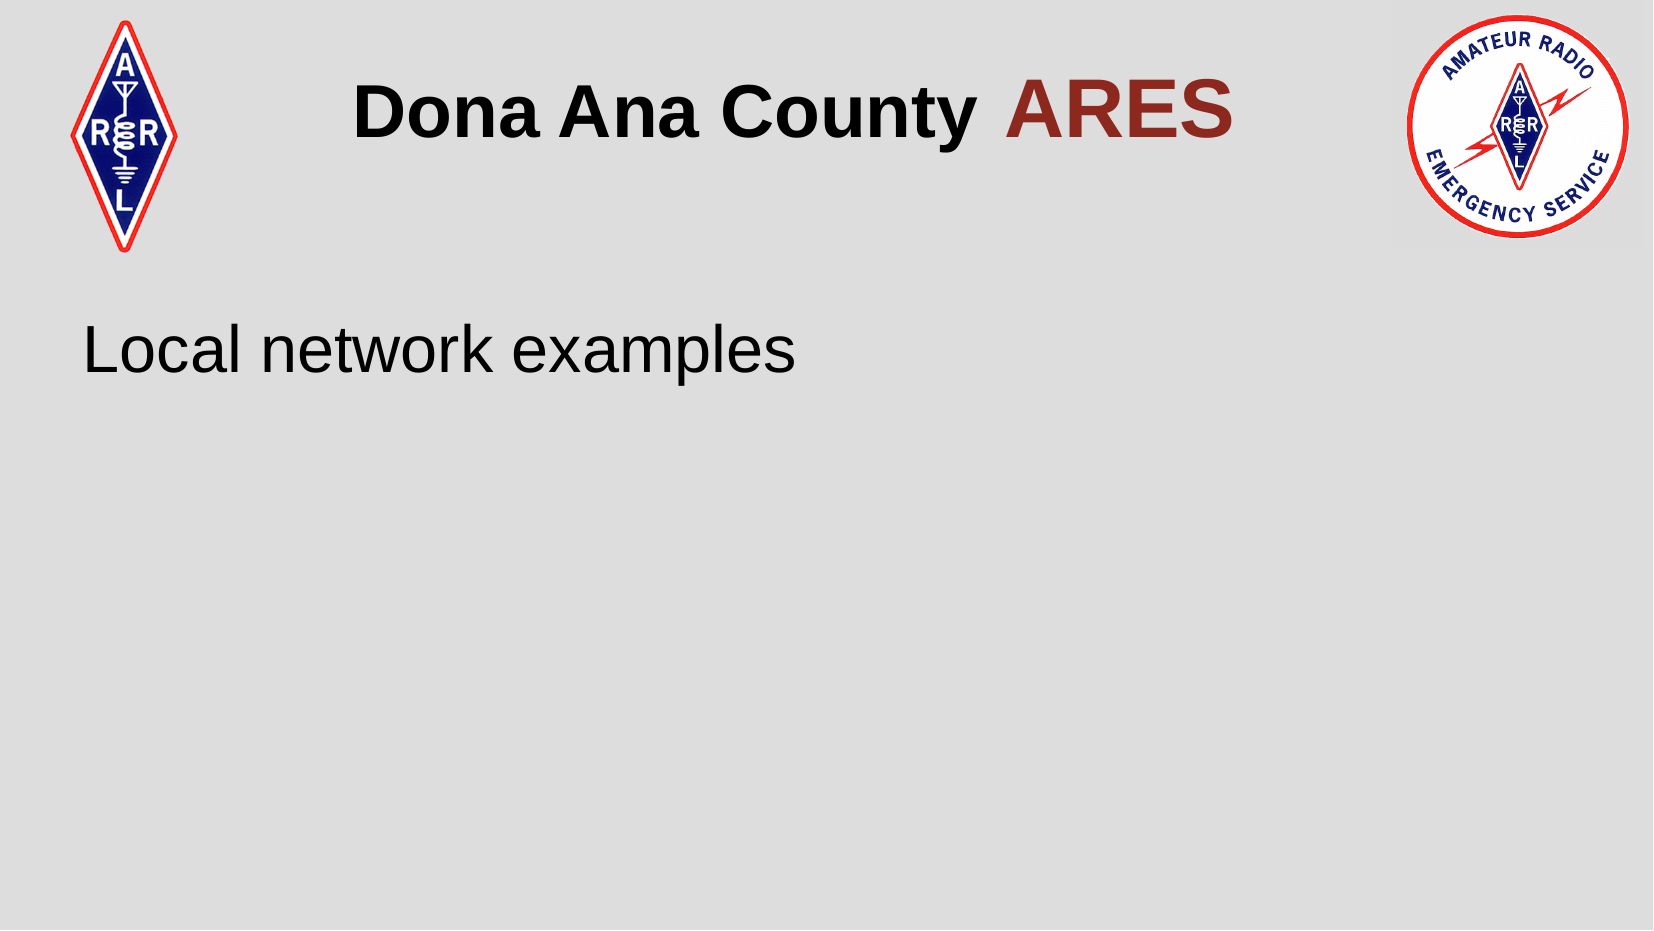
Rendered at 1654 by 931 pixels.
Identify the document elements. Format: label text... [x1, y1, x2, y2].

picture [1390, 0, 1643, 250]
title Dona Ana County ARES [209, 21, 1390, 190]
picture [38, 9, 209, 265]
subtitle Local network examples [82, 300, 1584, 877]
